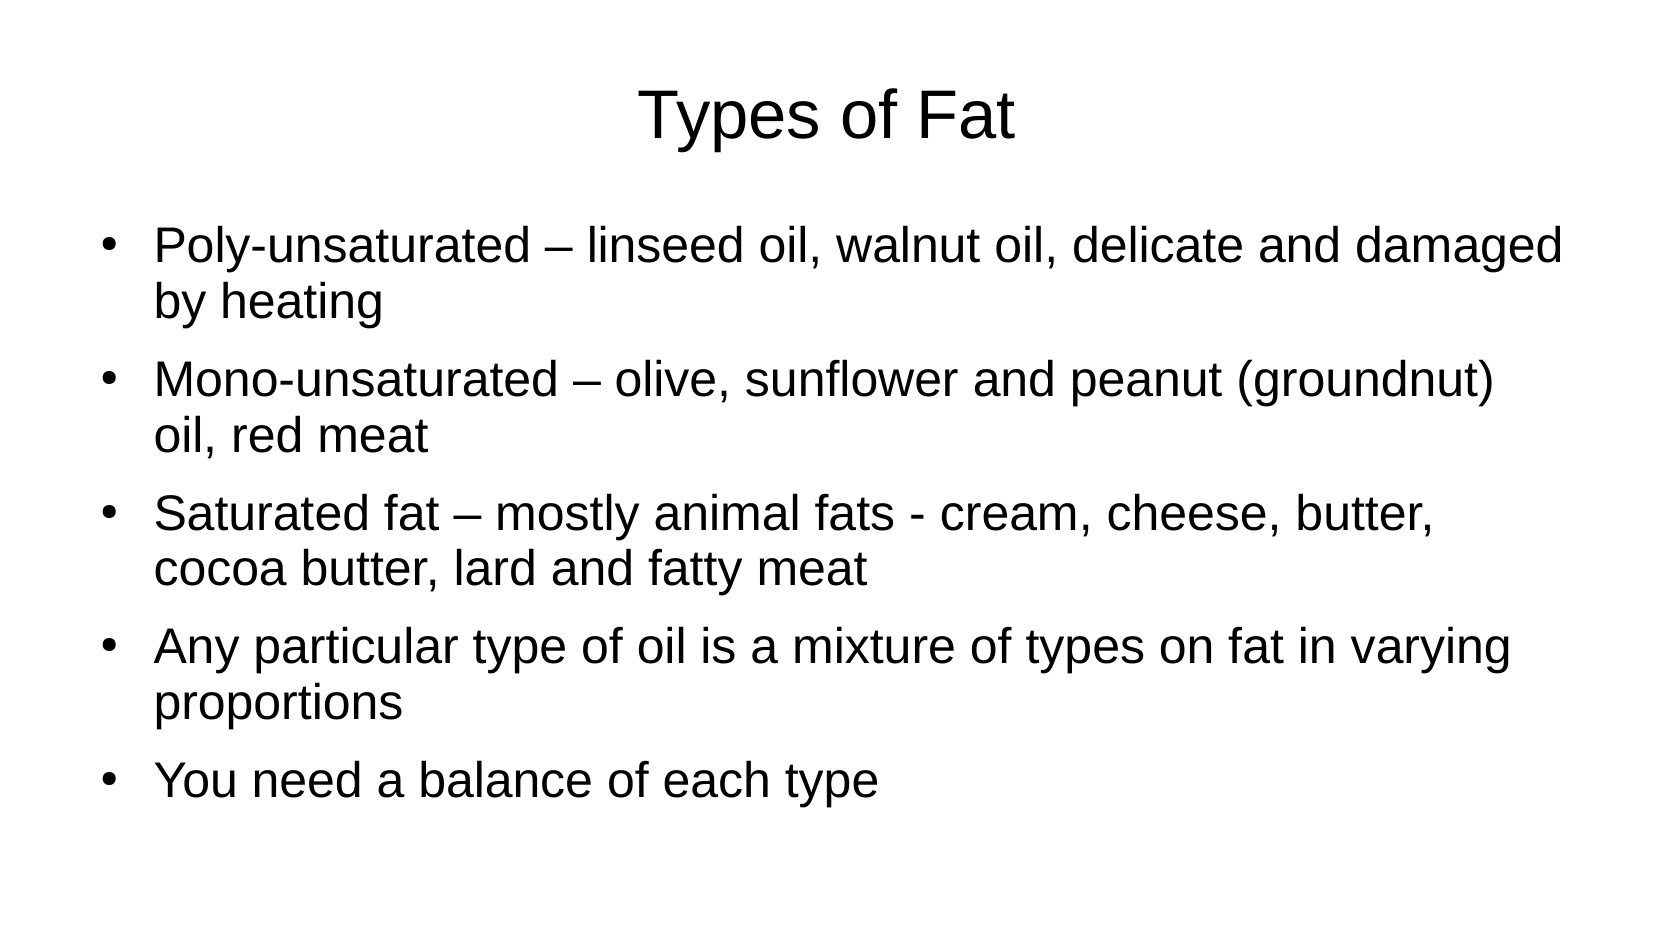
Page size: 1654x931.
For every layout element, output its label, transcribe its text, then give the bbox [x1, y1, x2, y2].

list Poly-unsaturated – linseed oil, walnut oil, delicate and damaged by heating Mono-unsaturated – olive, sunflower and peanut (groundnut) oil, red meat Saturated fat – mostly animal fats - cream, cheese, butter, cocoa butter, lard and fatty meat Any particular type of oil is a mixture of types on fat in varying proportions You need a balance of each type [82, 217, 1571, 875]
title Types of Fat [82, 37, 1571, 193]
